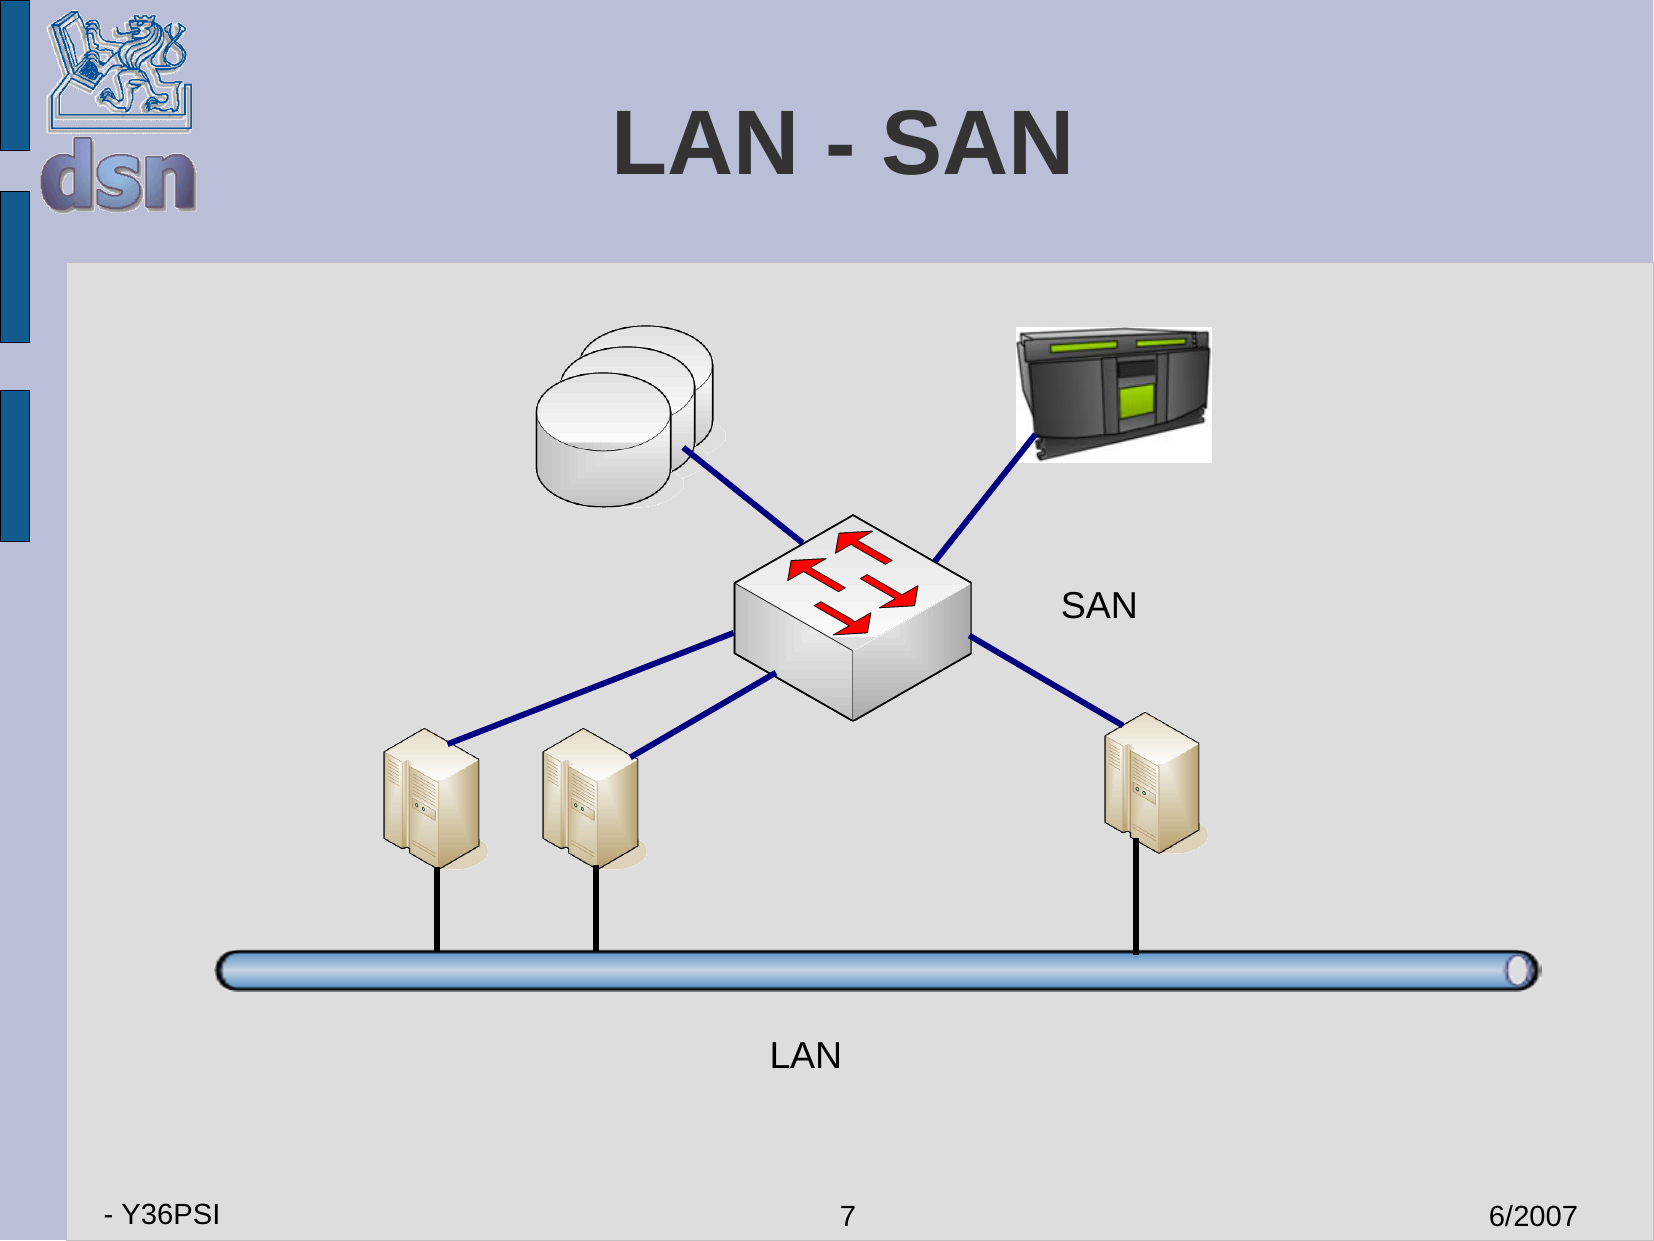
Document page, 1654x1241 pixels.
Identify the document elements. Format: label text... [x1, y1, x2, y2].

picture [1104, 711, 1208, 854]
picture [542, 727, 647, 870]
picture [383, 727, 488, 870]
picture [214, 949, 1542, 992]
picture [733, 513, 972, 722]
picture [1016, 327, 1212, 463]
picture [10, 10, 223, 230]
text_box SAN [1046, 577, 1153, 635]
text_box LAN [754, 1027, 858, 1085]
title LAN - SAN [210, 39, 1478, 247]
picture [535, 324, 726, 508]
